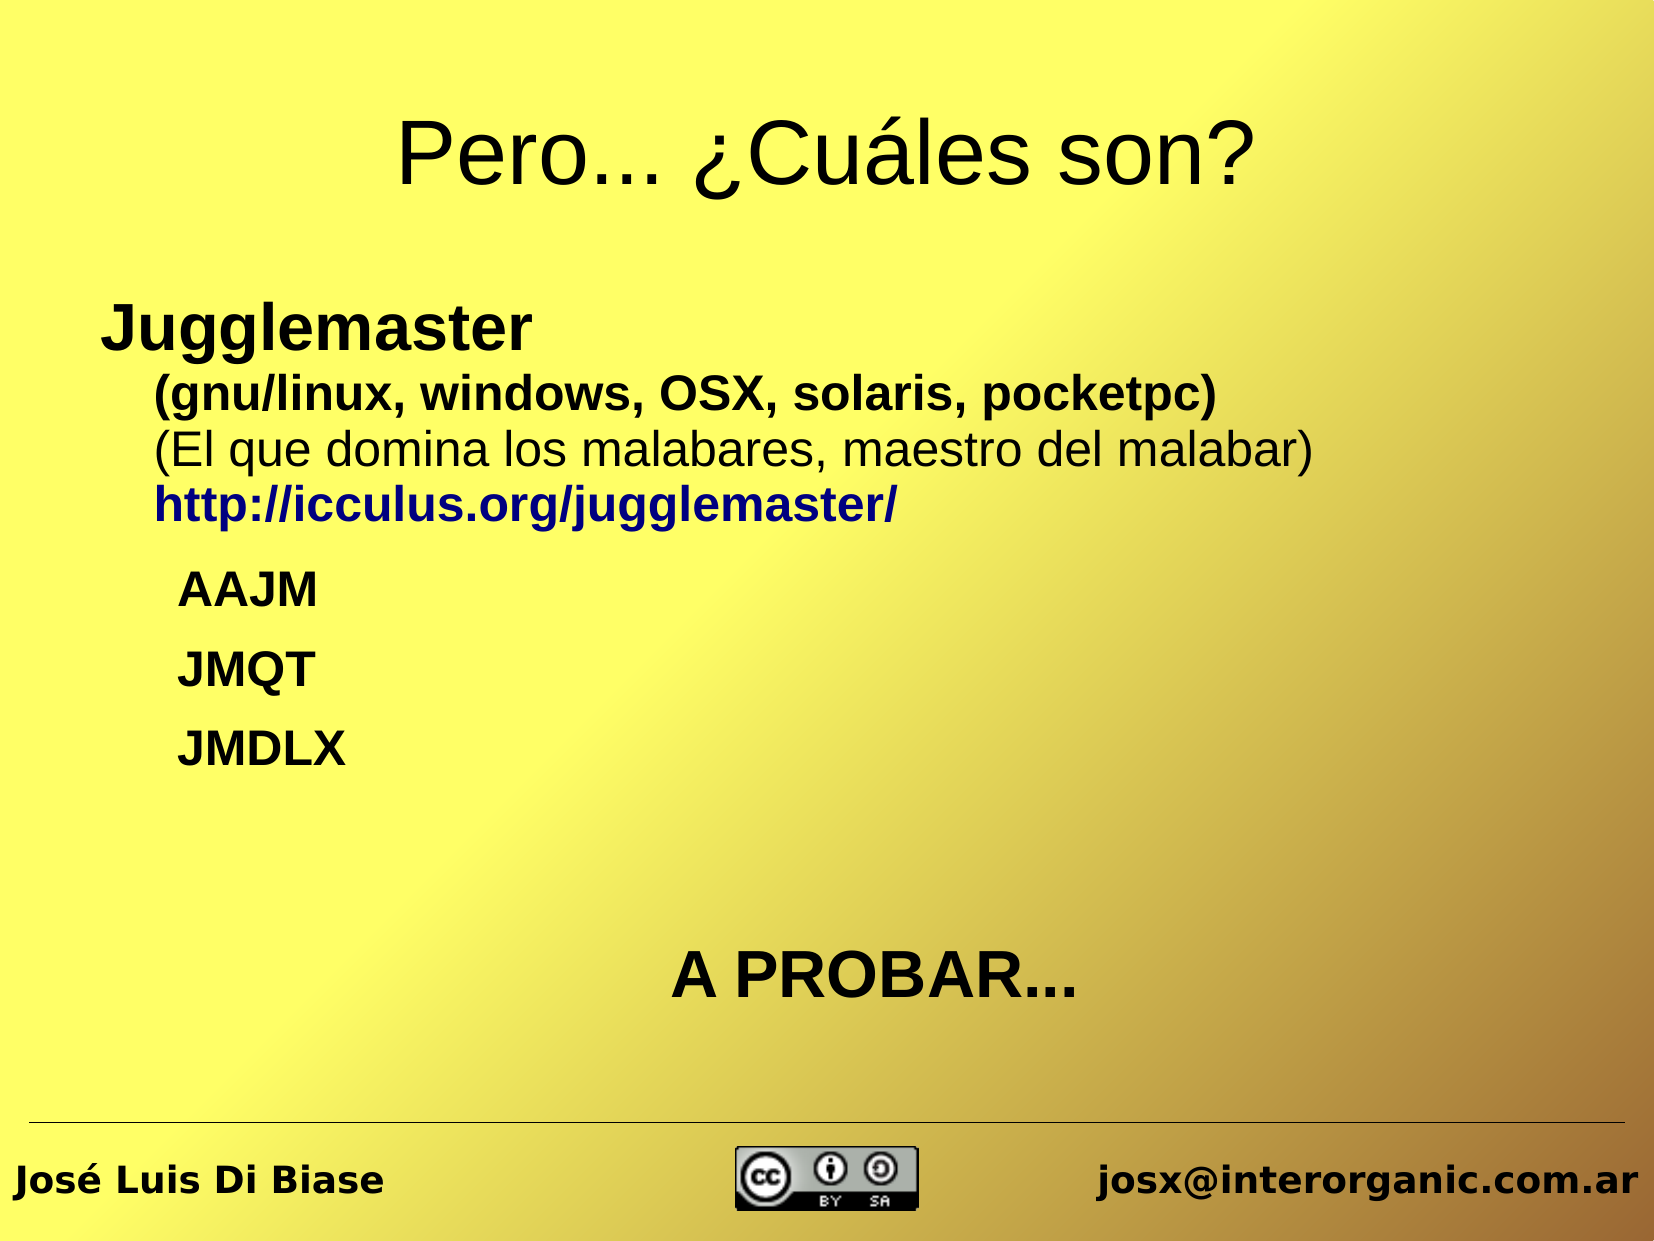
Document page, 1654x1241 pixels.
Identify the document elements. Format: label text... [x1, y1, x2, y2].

text_box José Luis Di Biase [0, 1151, 414, 1211]
title Pero... ¿Cuáles son? [82, 49, 1571, 257]
picture [735, 1146, 919, 1211]
text_box A PROBAR... [561, 874, 1182, 1063]
list Jugglemaster (gnu/linux, windows, OSX, solaris, pocketpc) (El que domina los malabares, maestro del malabar) http://icculus.org/jugglemaster/ AAJM JMQT JMDLX [82, 290, 1571, 1094]
text_box josx@interorganic.com.ar [1033, 1151, 1654, 1211]
